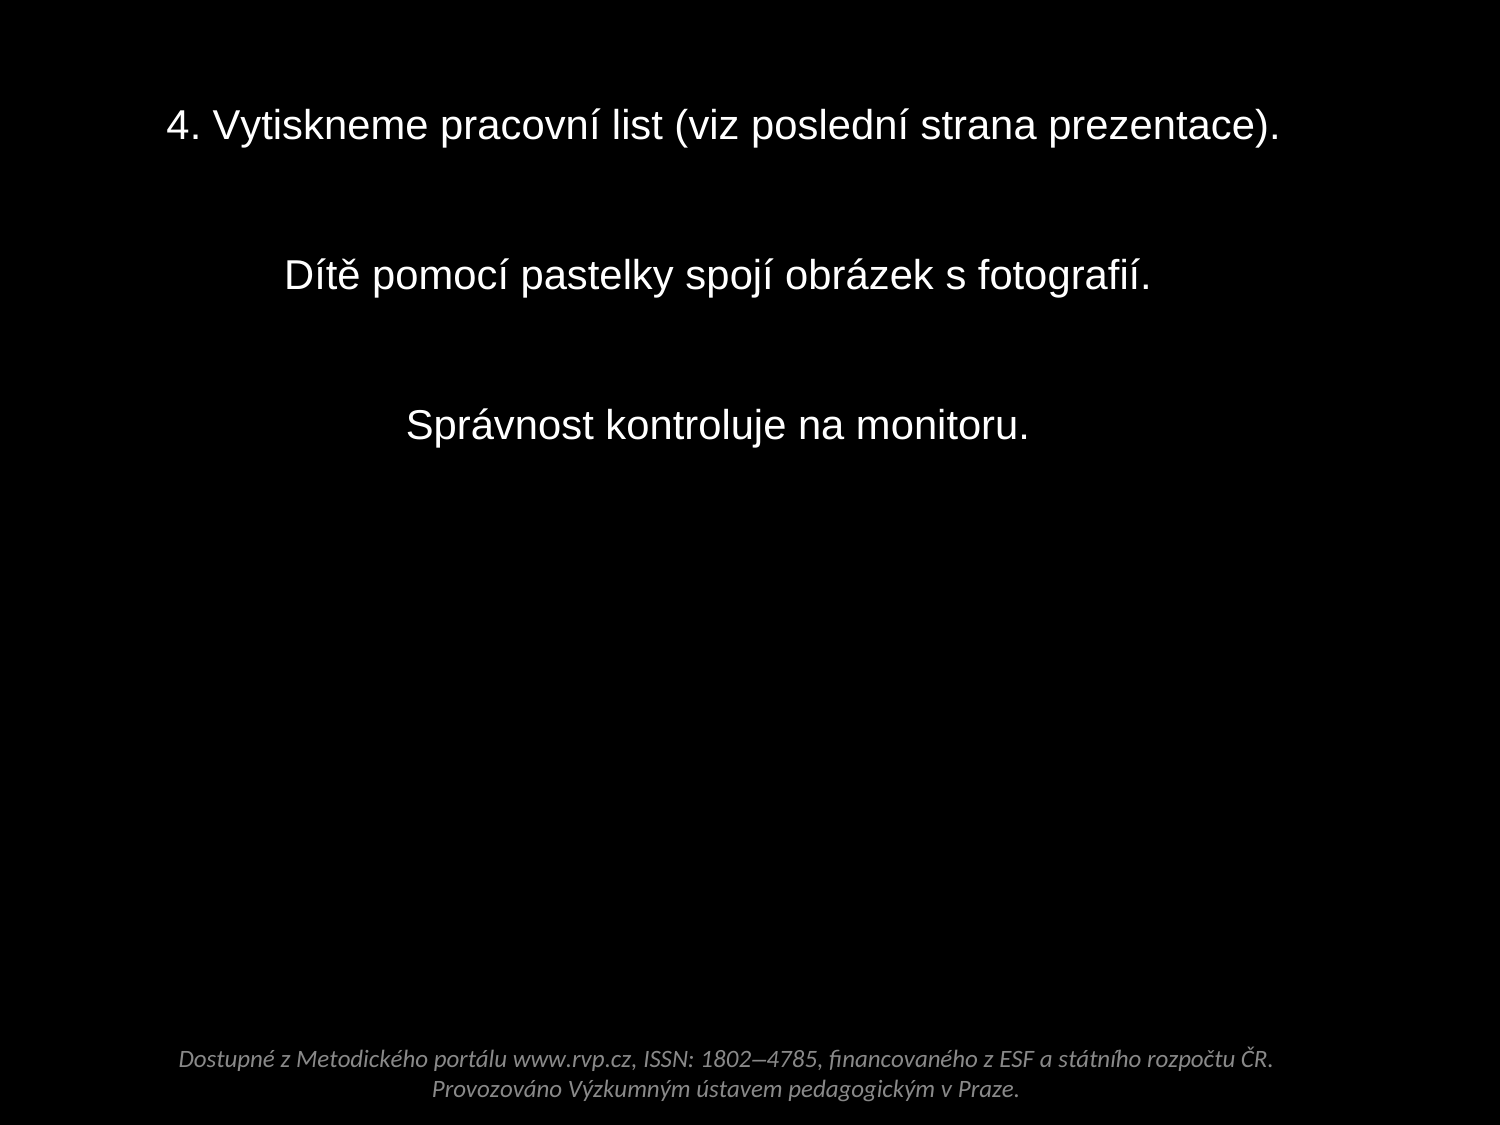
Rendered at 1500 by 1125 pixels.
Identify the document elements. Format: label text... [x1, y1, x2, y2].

text_box 4. Vytiskneme pracovní list (viz poslední strana prezentace). Dítě pomocí pastelky spojí obrázek s fotografií. Správnost kontroluje na monitoru. [151, 90, 1297, 456]
text_box Dostupné z Metodického portálu www.rvp.cz, ISSN: 1802–4785, financovaného z ESF a státního rozpočtu ČR. Provozováno Výzkumným ústavem pedagogickým v Praze. [105, 1042, 1348, 1103]
